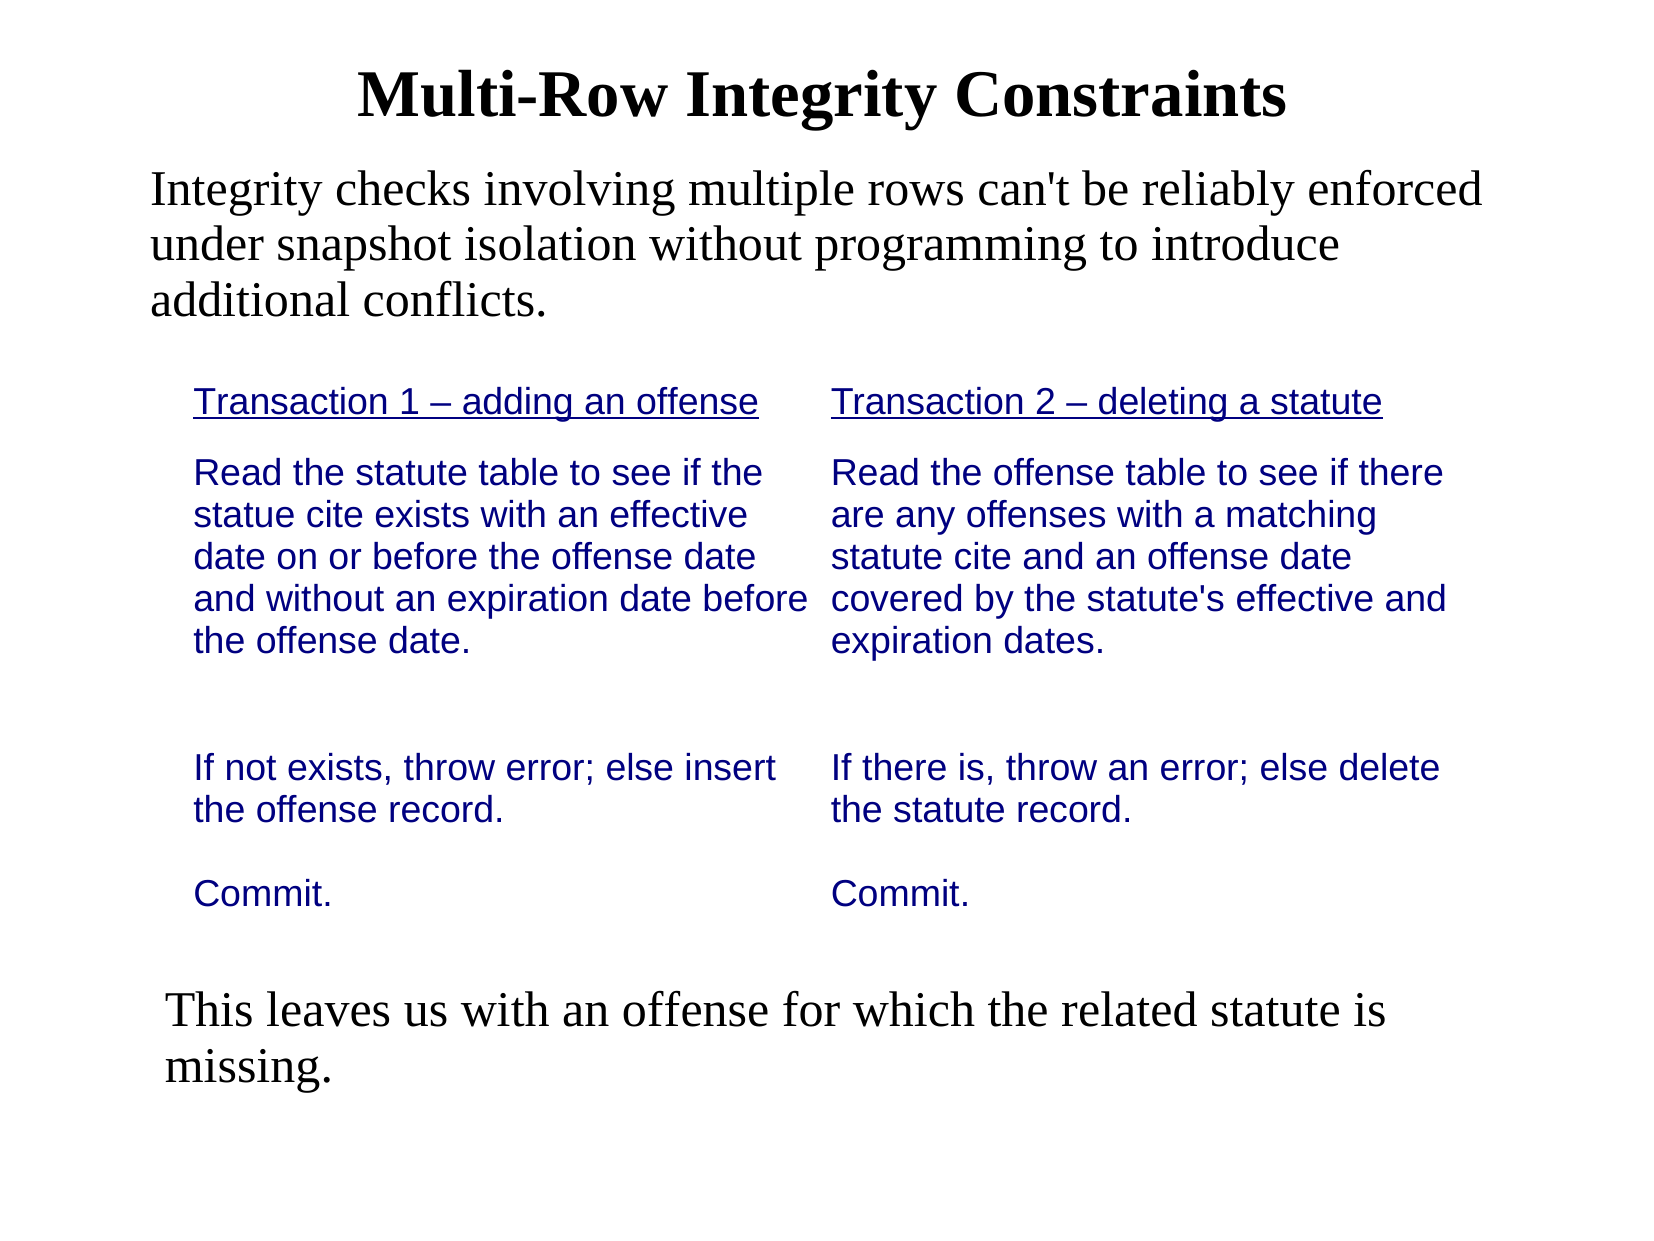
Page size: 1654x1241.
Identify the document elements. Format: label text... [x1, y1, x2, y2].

table_cell If not exists, throw error; else insert the offense record. [188, 740, 825, 867]
table_cell Read the statute table to see if the statue cite exists with an effective date on or before the offense date and without an expiration date before the offense date. [188, 445, 825, 740]
table_cell Commit. [188, 867, 825, 937]
subtitle Integrity checks involving multiple rows can't be reliably enforced under snapshot isolation without programming to introduce additional conflicts. [150, 150, 1536, 338]
table_cell If there is, throw an error; else delete the statute record. [825, 740, 1463, 867]
table_cell Read the offense table to see if there are any offenses with a matching statute cite and an offense date covered by the statute's effective and expiration dates. [825, 445, 1463, 740]
table_header Transaction 1 – adding an offense [188, 375, 825, 445]
text_box This leaves us with an offense for which the related statute is missing. [150, 975, 1538, 1103]
table_header Transaction 2 – deleting a statute [825, 375, 1463, 445]
title Multi-Row Integrity Constraints [112, 37, 1535, 151]
table_cell Commit. [825, 867, 1463, 937]
